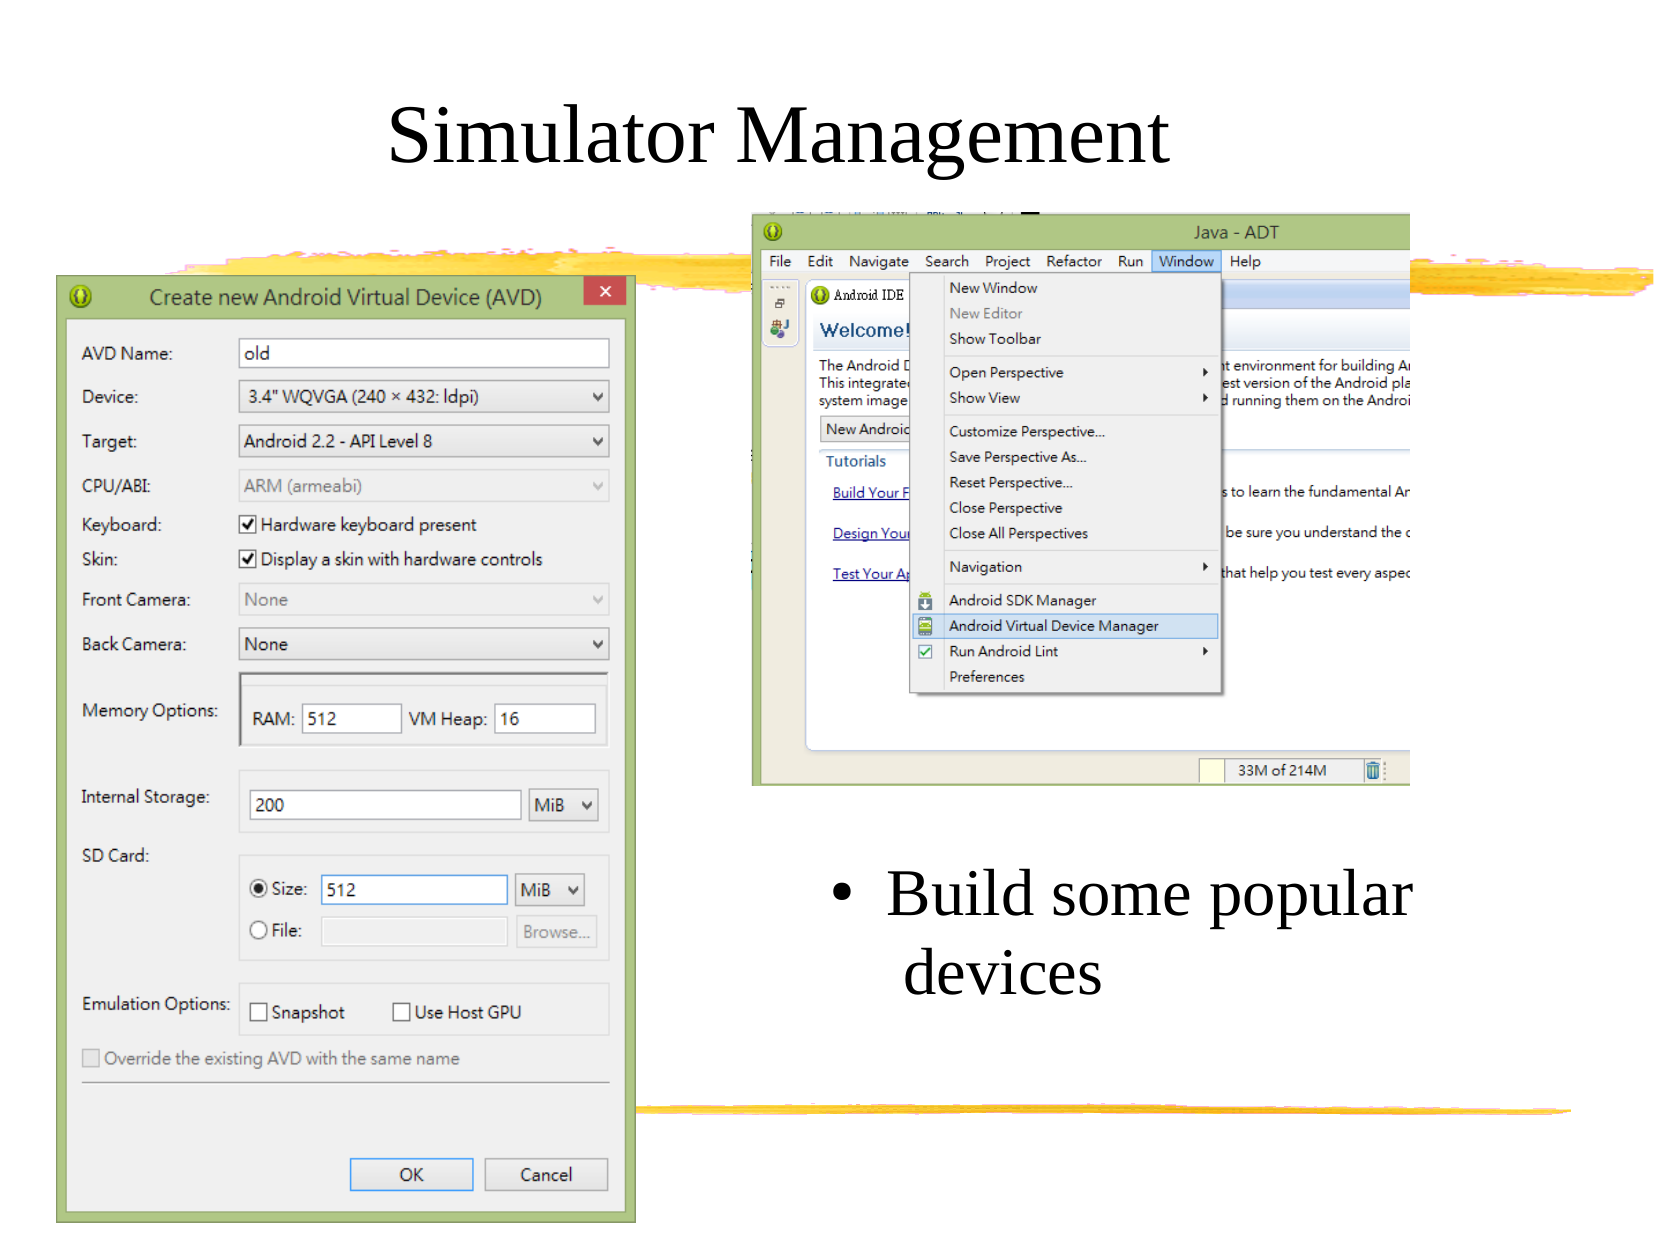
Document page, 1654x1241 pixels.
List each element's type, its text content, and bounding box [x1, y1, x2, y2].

picture [56, 212, 1654, 1223]
picture [1424, 1102, 1571, 1117]
title Simulator Management [76, 28, 1482, 235]
list Build some popular devices [830, 851, 1424, 1232]
